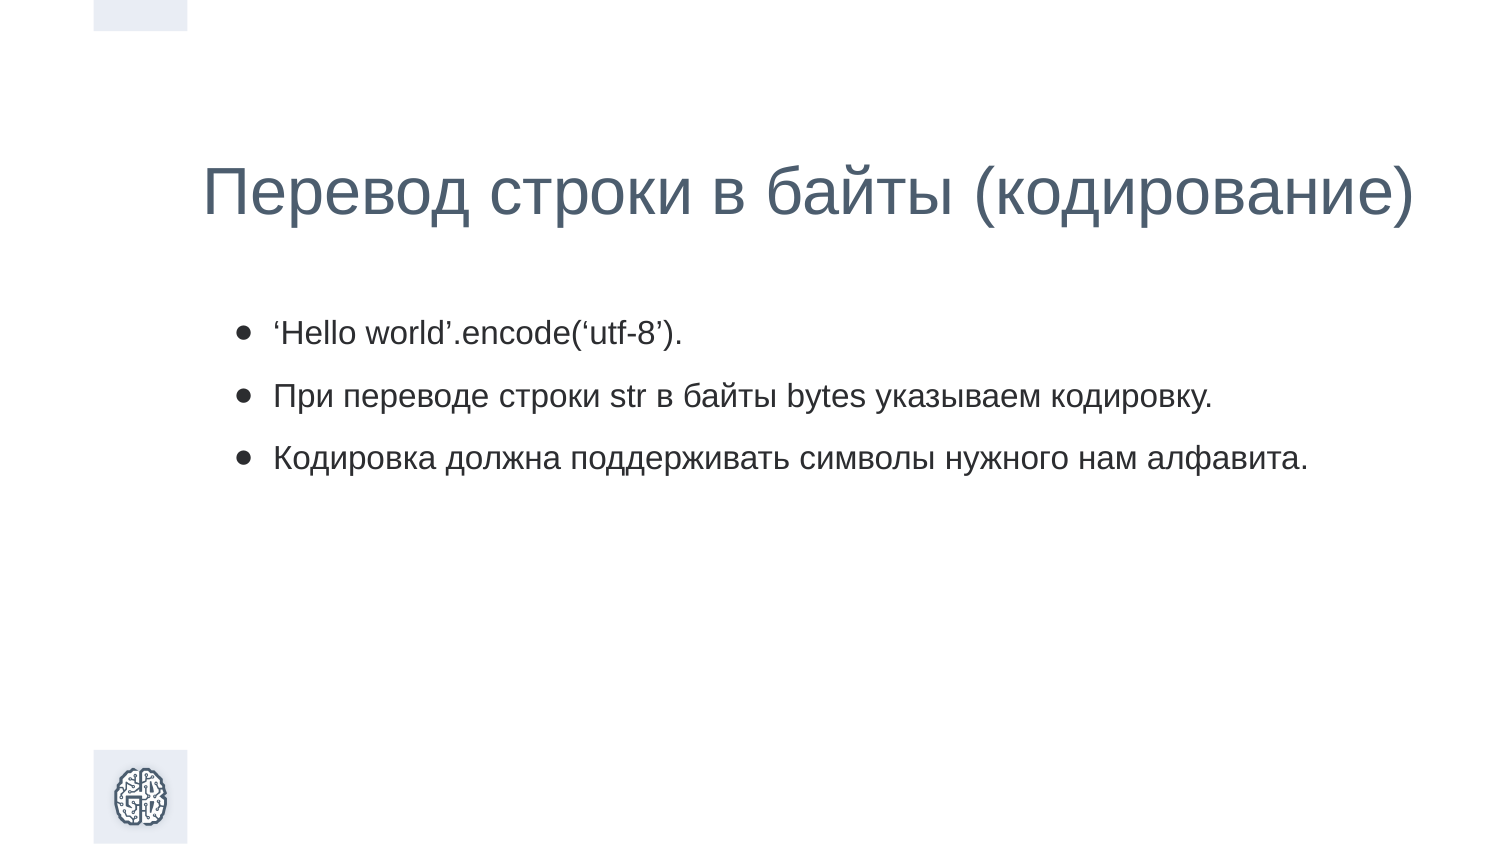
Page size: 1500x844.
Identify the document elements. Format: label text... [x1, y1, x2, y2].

text_box ‘Hello world’.encode(‘utf-8’). [187, 284, 1312, 358]
picture [106, 760, 175, 834]
text_box При переводе строки str в байты bytes указываем кодировку. [187, 358, 1312, 409]
text_box Перевод строки в байты (кодирование) [187, 93, 1441, 282]
text_box Кодировка должна поддерживать символы нужного нам алфавита. [187, 409, 1415, 483]
